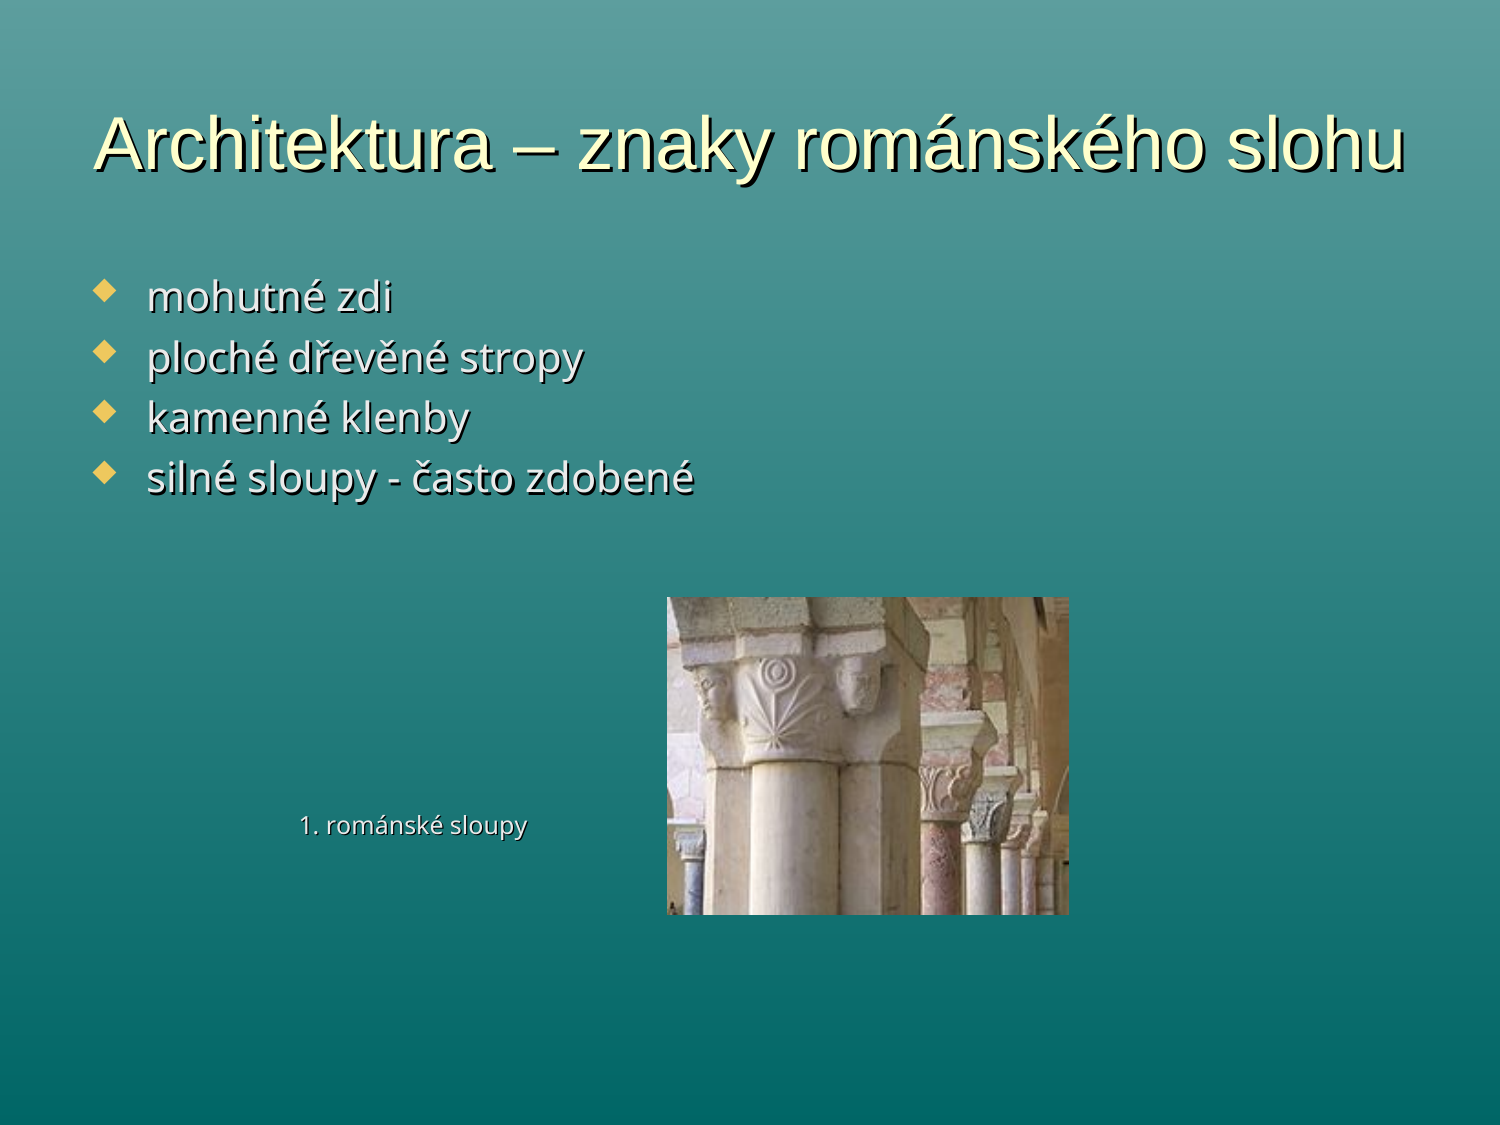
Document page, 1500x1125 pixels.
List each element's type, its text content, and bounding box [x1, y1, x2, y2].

picture [667, 597, 1069, 915]
list mohutné zdi ploché dřevěné stropy kamenné klenby silné sloupy - často zdobené 1. románské sloupy [75, 262, 1426, 1006]
title Architektura – znaky románského slohu [75, 45, 1426, 233]
